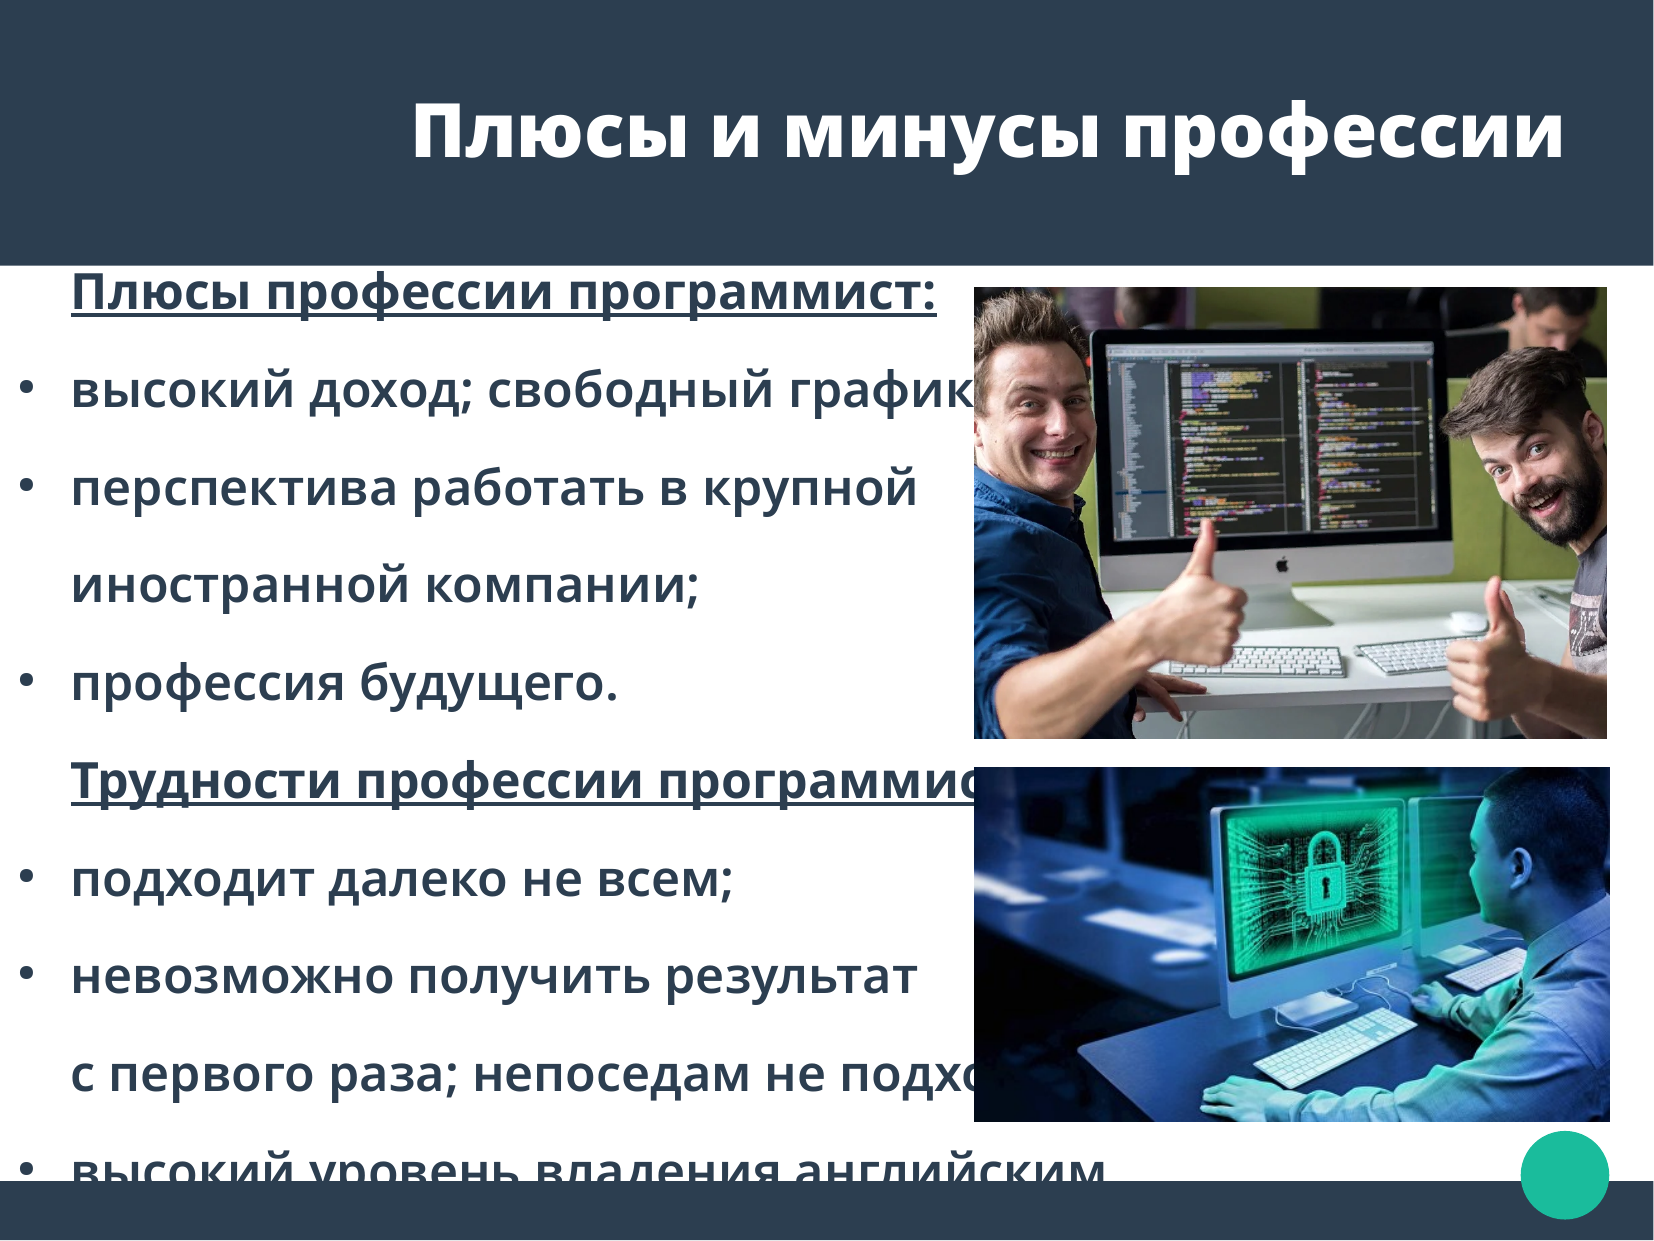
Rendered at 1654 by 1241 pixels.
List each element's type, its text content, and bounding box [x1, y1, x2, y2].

picture [974, 767, 1610, 1123]
list Плюсы профессии программист: высокий доход; свободный график; перспектива работать в крупной иностранной компании; профессия будущего. Трудности профессии программист: подходит далеко не всем; невозможно получить результат с первого раза; непоседам не подходит; высокий уровень владения английским. [0, 256, 1536, 1152]
picture [974, 287, 1607, 739]
title Плюсы и минусы профессии [59, 49, 1595, 207]
